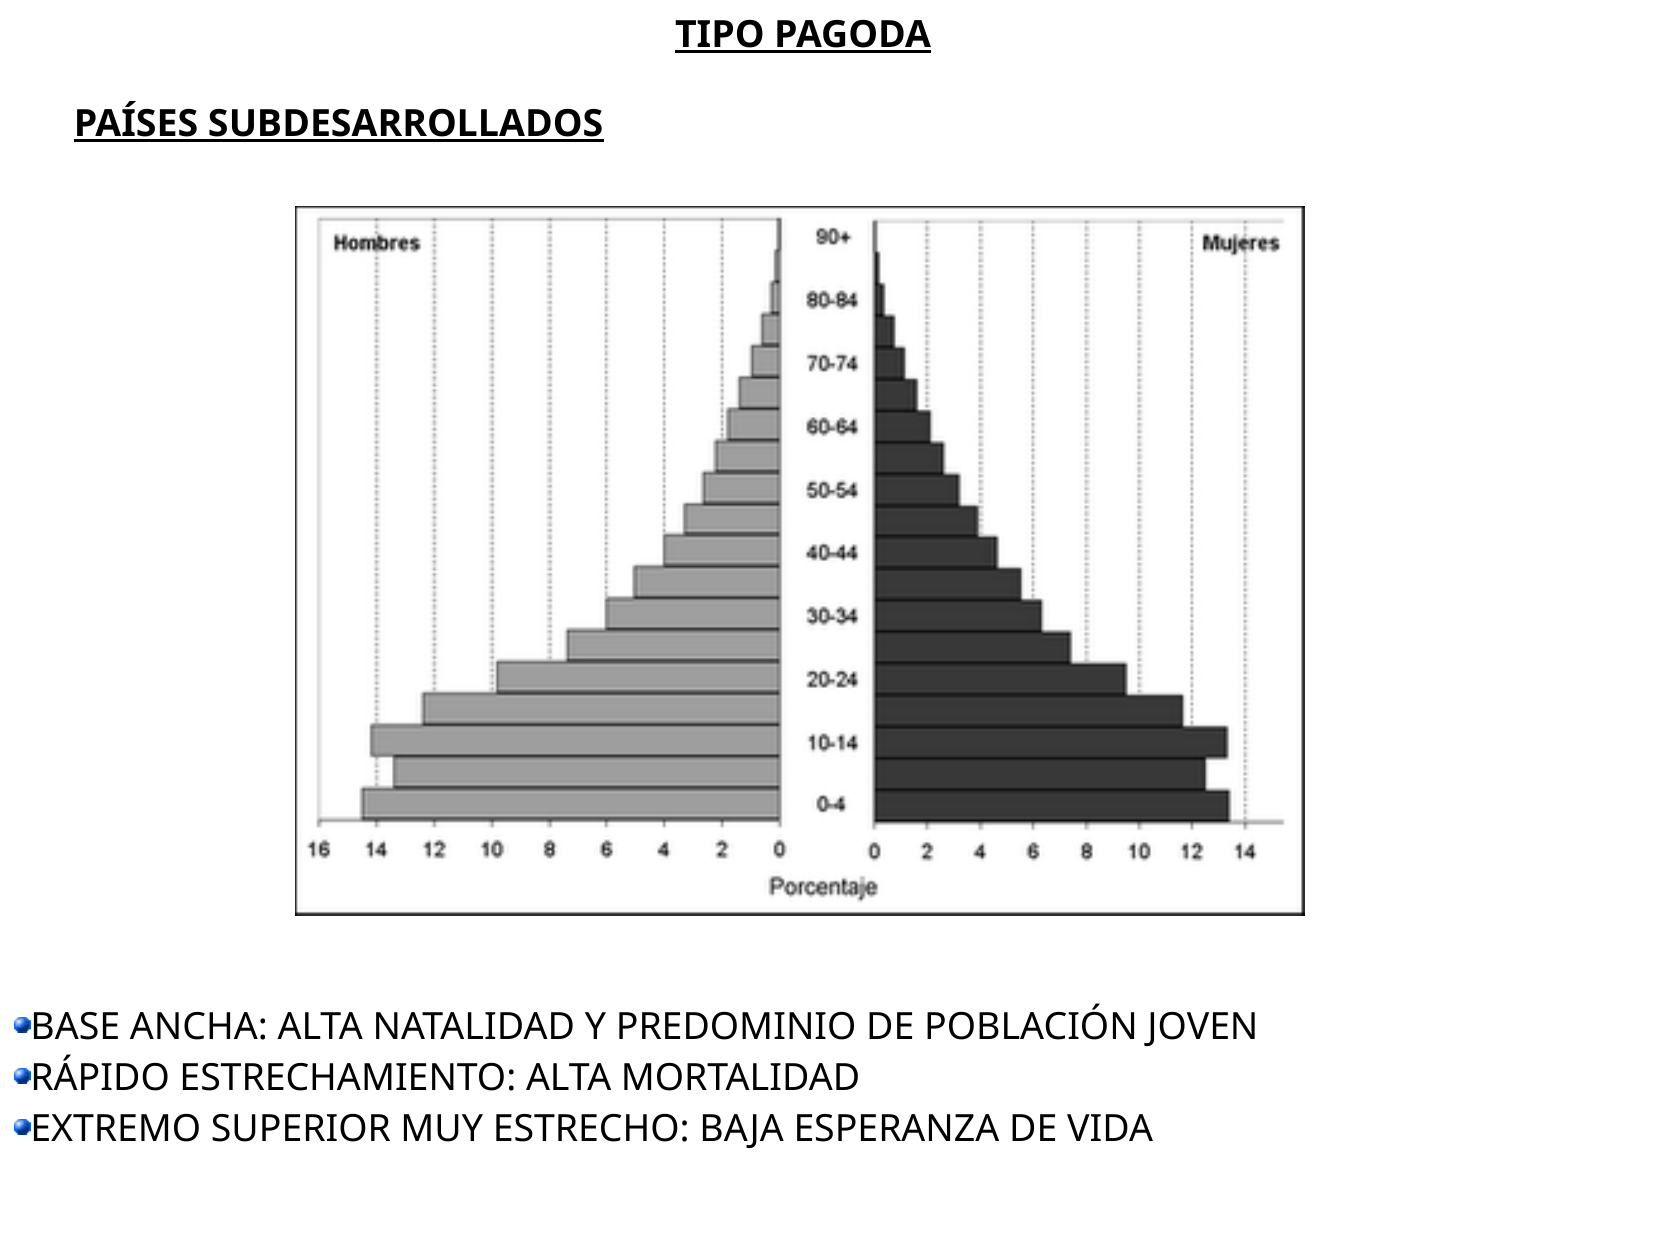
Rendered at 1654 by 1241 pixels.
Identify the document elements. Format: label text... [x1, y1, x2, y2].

picture [295, 206, 1305, 916]
text_box PAÍSES SUBDESARROLLADOS [59, 88, 705, 148]
text_box BASE ANCHA: ALTA NATALIDAD Y PREDOMINIO DE POBLACIÓN JOVEN RÁPIDO ESTRECHAMIENTO: ALTA MORTALIDAD EXTREMO SUPERIOR MUY ESTRECHO: BAJA ESPERANZA DE VIDA [0, 992, 1340, 1138]
text_box TIPO PAGODA [660, 0, 978, 59]
